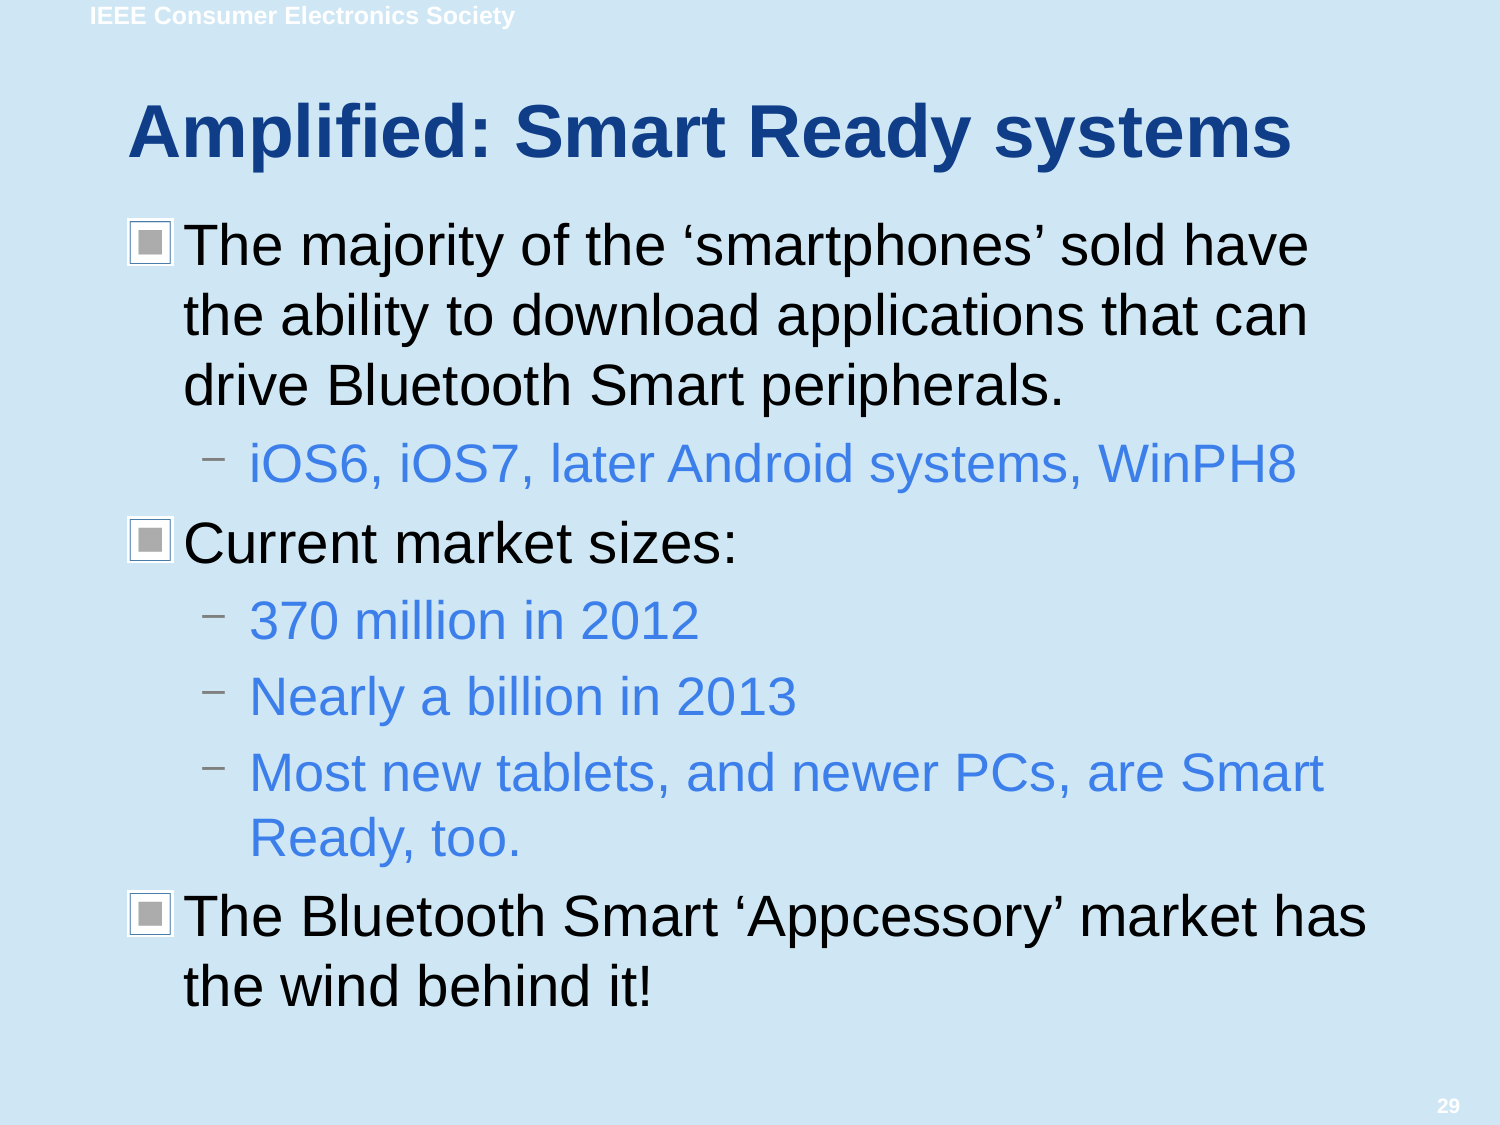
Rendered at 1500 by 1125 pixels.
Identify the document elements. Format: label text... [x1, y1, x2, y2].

title Amplified: Smart Ready systems [112, 75, 1388, 175]
list The majority of the ‘smartphones’ sold have the ability to download applications that can drive Bluetooth Smart peripherals. iOS6, iOS7, later Android systems, WinPH8 Current market sizes: 370 million in 2012 Nearly a billion in 2013 Most new tablets, and newer PCs, are Smart Ready, too. The Bluetooth Smart ‘Appcessory’ market has the wind behind it! [112, 200, 1388, 1000]
